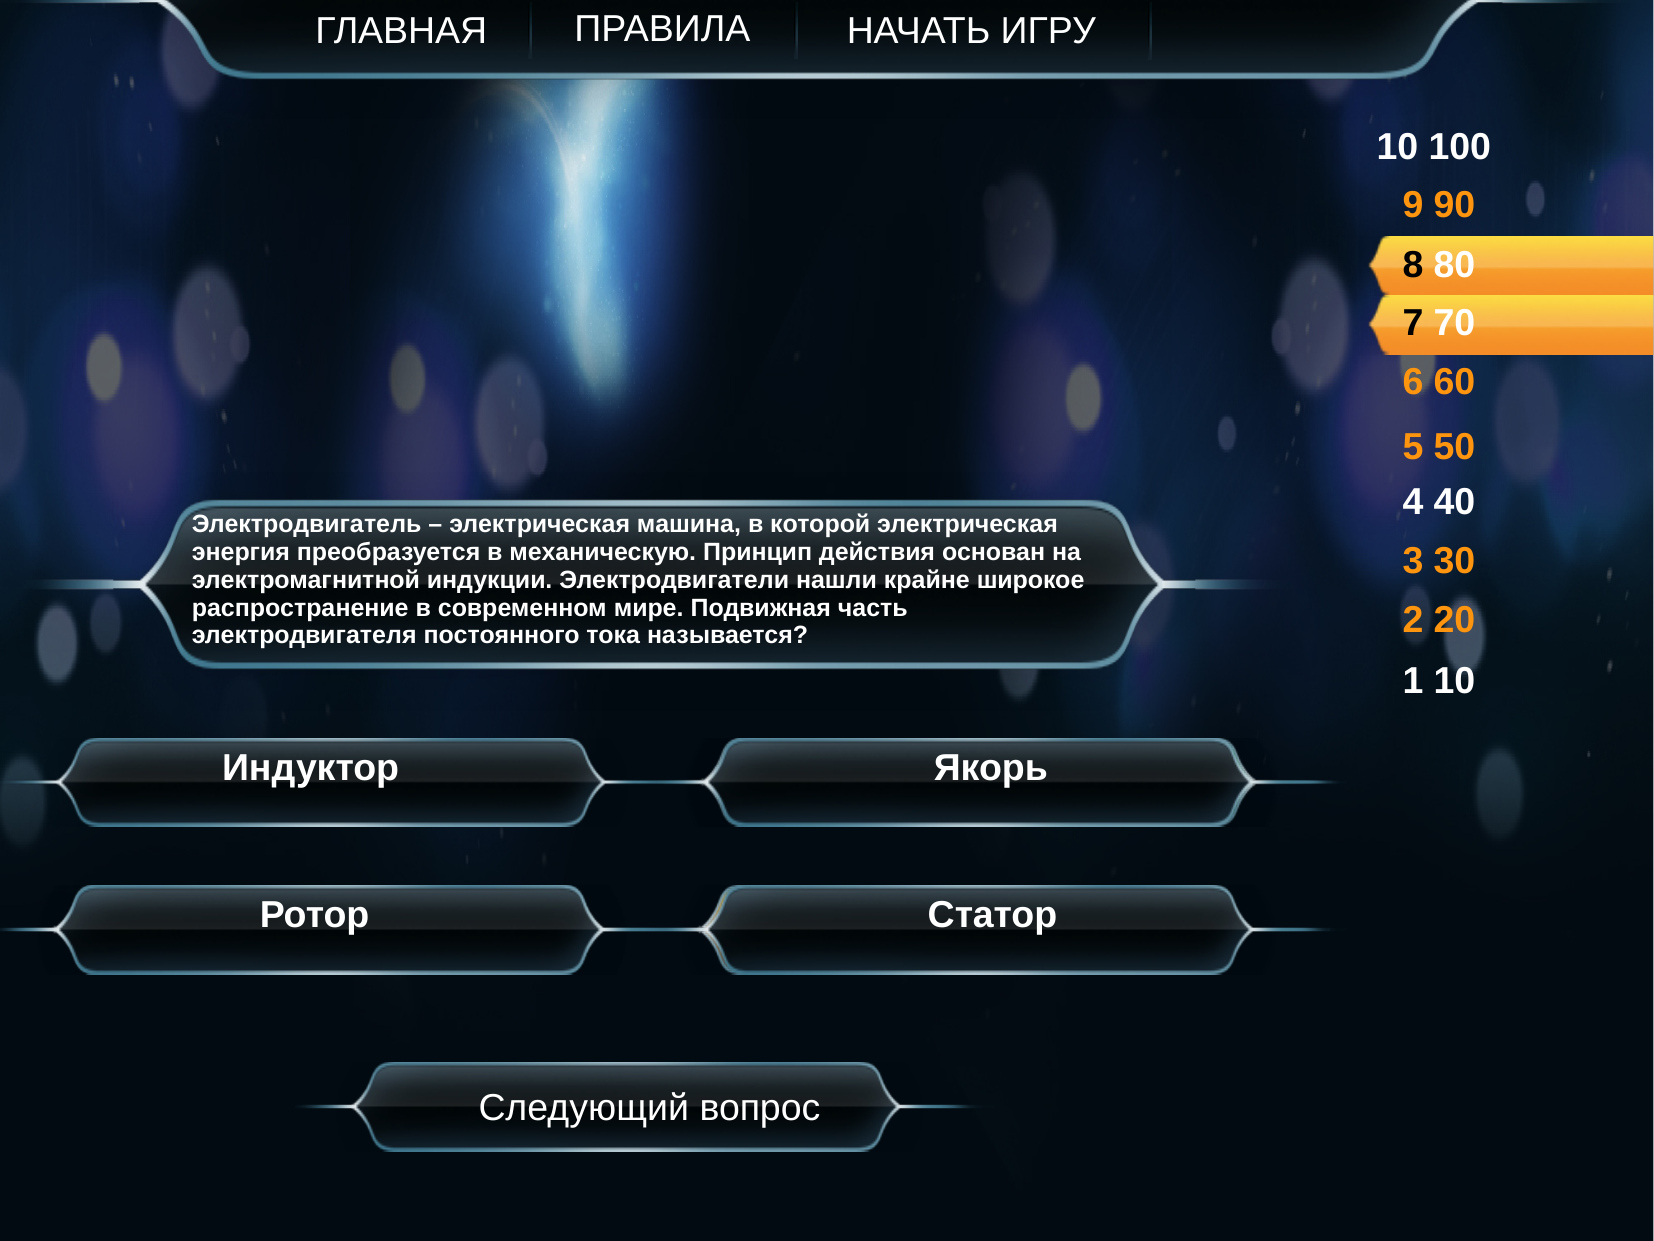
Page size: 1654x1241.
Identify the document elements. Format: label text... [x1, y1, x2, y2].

text_box 6 60 [1387, 355, 1491, 412]
text_box 5 50 [1387, 418, 1491, 477]
text_box Ротор [244, 885, 384, 944]
text_box Статор [912, 885, 1072, 944]
text_box 4 40 [1387, 477, 1491, 532]
text_box ПРАВИЛА [559, 0, 766, 57]
text_box Якорь [919, 739, 1063, 798]
text_box 2 20 [1387, 591, 1491, 650]
picture [0, 0, 1654, 1241]
text_box [236, 0, 532, 89]
text_box НАЧАТЬ ИГРУ [832, 2, 1112, 60]
text_box 10 100 [1361, 118, 1506, 177]
text_box 8 80 [1387, 236, 1491, 294]
text_box 3 30 [1387, 532, 1491, 591]
text_box Индуктор [207, 739, 414, 798]
text_box Электродвигатель – электрическая машина, в которой электрическая энергия преобразуется в механическую. Принцип действия основан на электромагнитной индукции. Электродвигатели нашли крайне широкое распространение в современном мире. Подвижная часть электродвигателя постоянного тока называется? [177, 501, 1123, 661]
text_box 7 70 [1387, 294, 1491, 353]
text_box 1 10 [1387, 651, 1565, 710]
text_box 9 90 [1387, 177, 1491, 235]
text_box ГЛАВНАЯ [300, 2, 502, 60]
